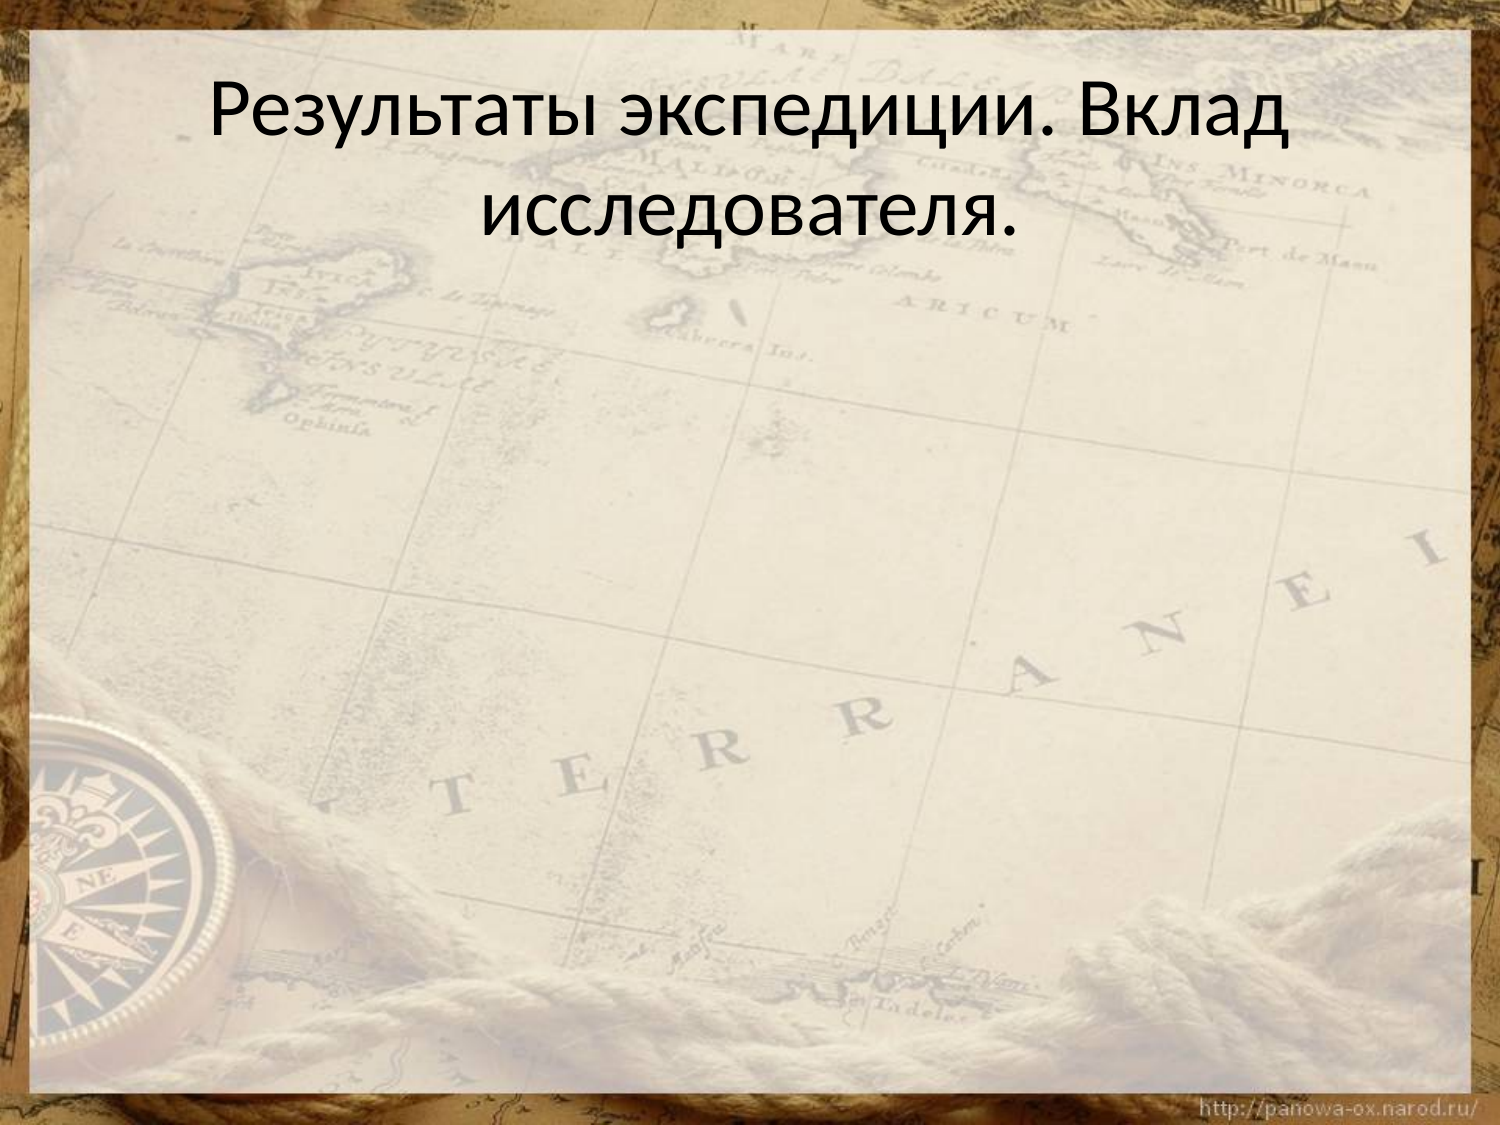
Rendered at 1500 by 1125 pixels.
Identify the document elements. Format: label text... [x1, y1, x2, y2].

title Результаты экспедиции. Вклад исследователя. [75, 45, 1426, 233]
